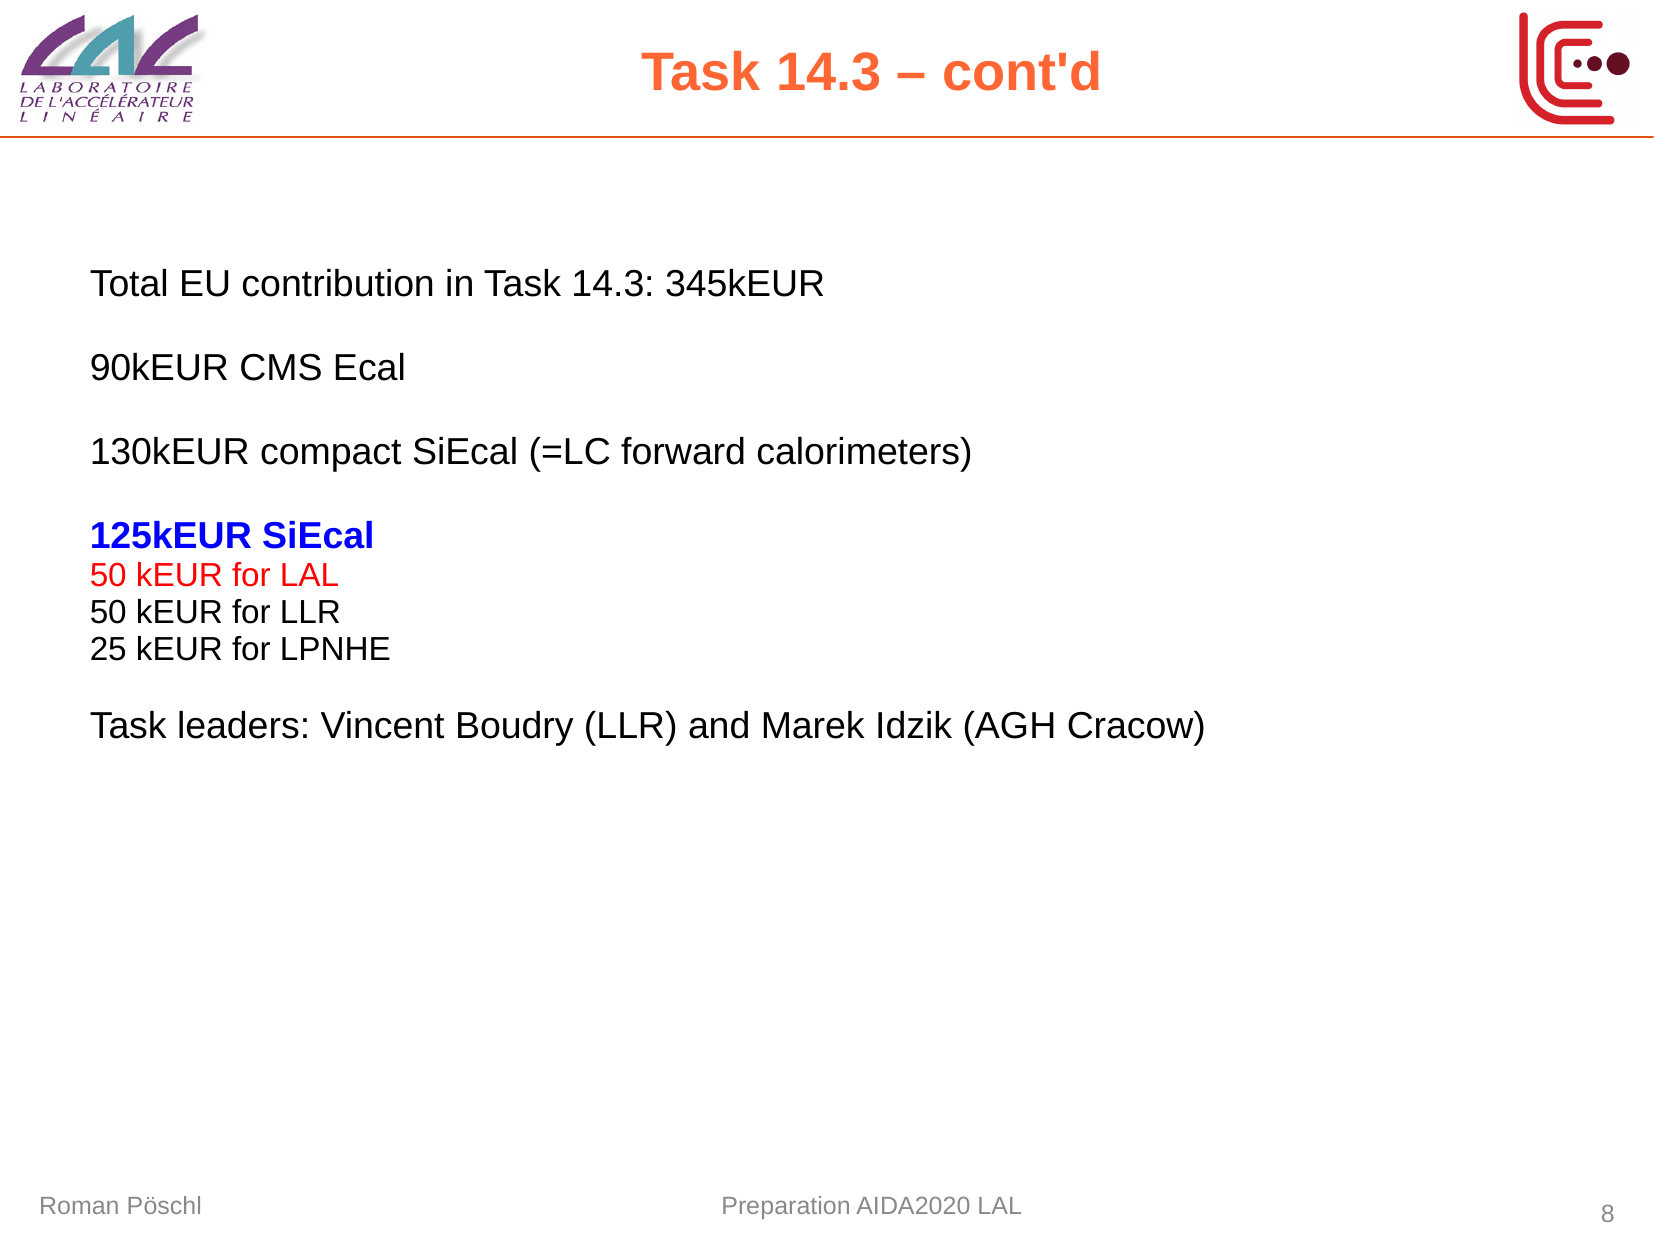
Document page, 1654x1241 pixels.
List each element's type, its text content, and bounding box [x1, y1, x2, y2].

picture [15, 10, 211, 125]
picture [1508, 2, 1641, 135]
title Task 14.3 – cont'd [128, 29, 1617, 113]
text_box Total EU contribution in Task 14.3: 345kEUR 90kEUR CMS Ecal 130kEUR compact SiEcal (=LC forward calorimeters) 125kEUR SiEcal 50 kEUR for LAL 50 kEUR for LLR 25 kEUR for LPNHE Task leaders: Vincent Boudry (LLR) and Marek Idzik (AGH Cracow) [75, 254, 1501, 797]
